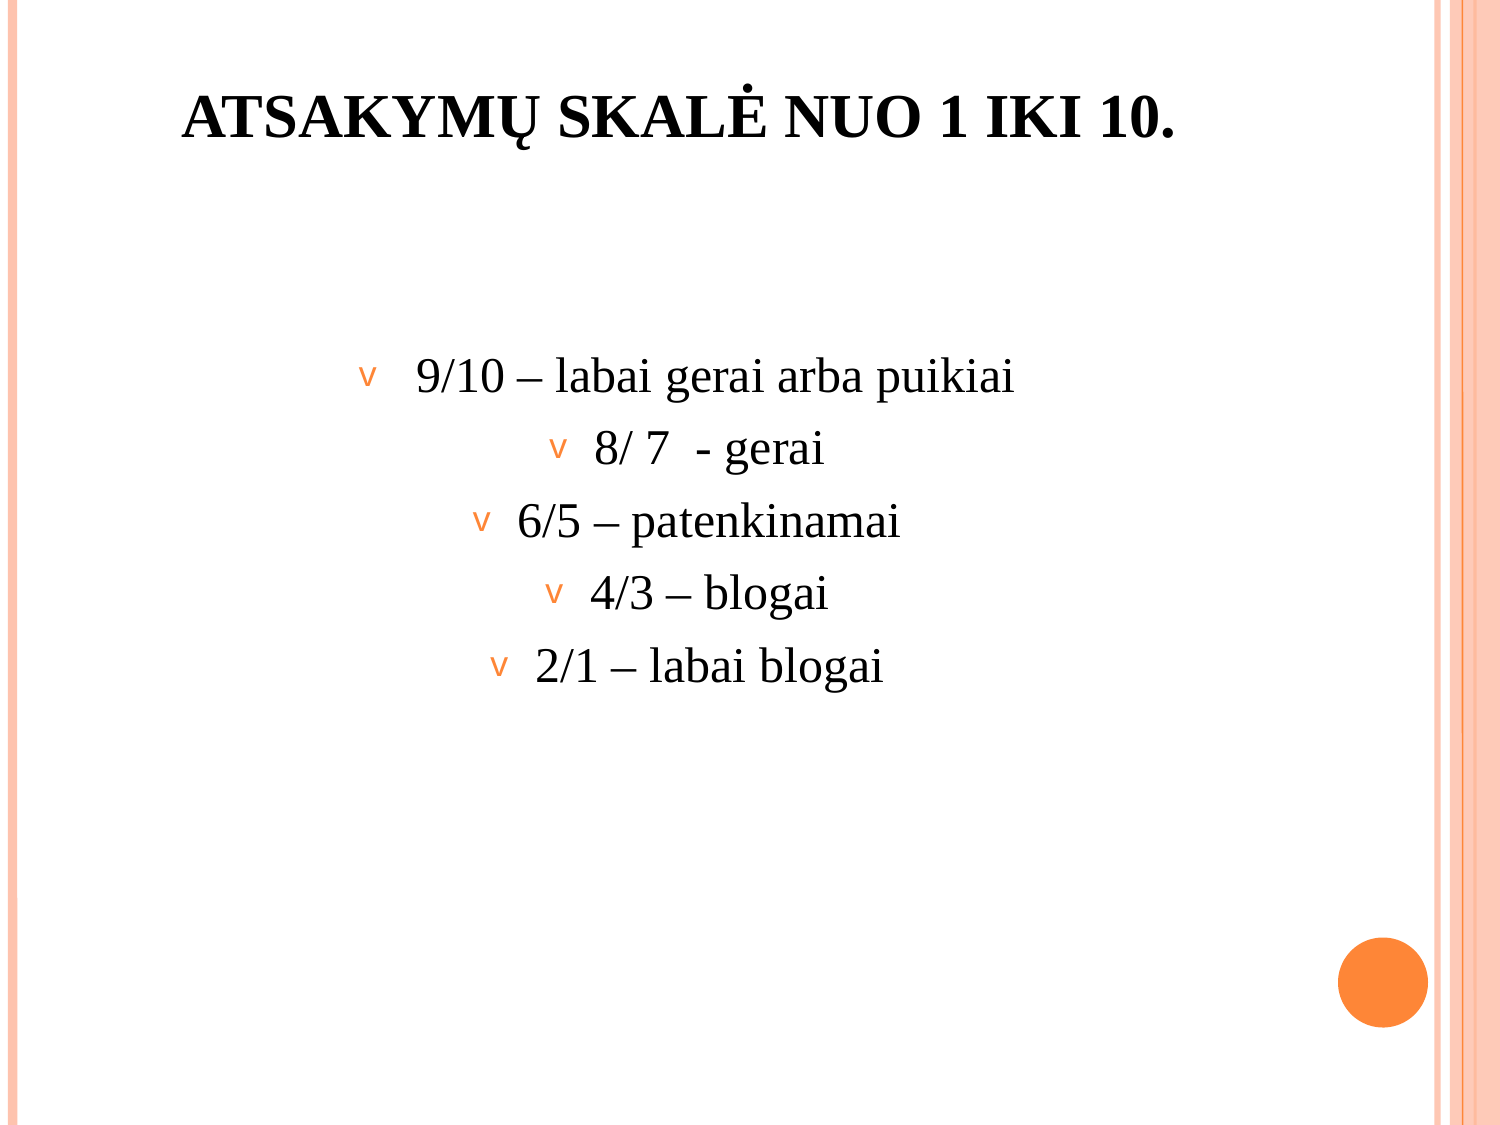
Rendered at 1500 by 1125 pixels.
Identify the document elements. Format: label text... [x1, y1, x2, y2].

title Atsakymų skalė nuo 1 iki 10. [75, 45, 1300, 233]
list 9/10 – labai gerai arba puikiai 8/ 7 - gerai 6/5 – patenkinamai 4/3 – blogai 2/1 – labai blogai [75, 262, 1300, 1062]
